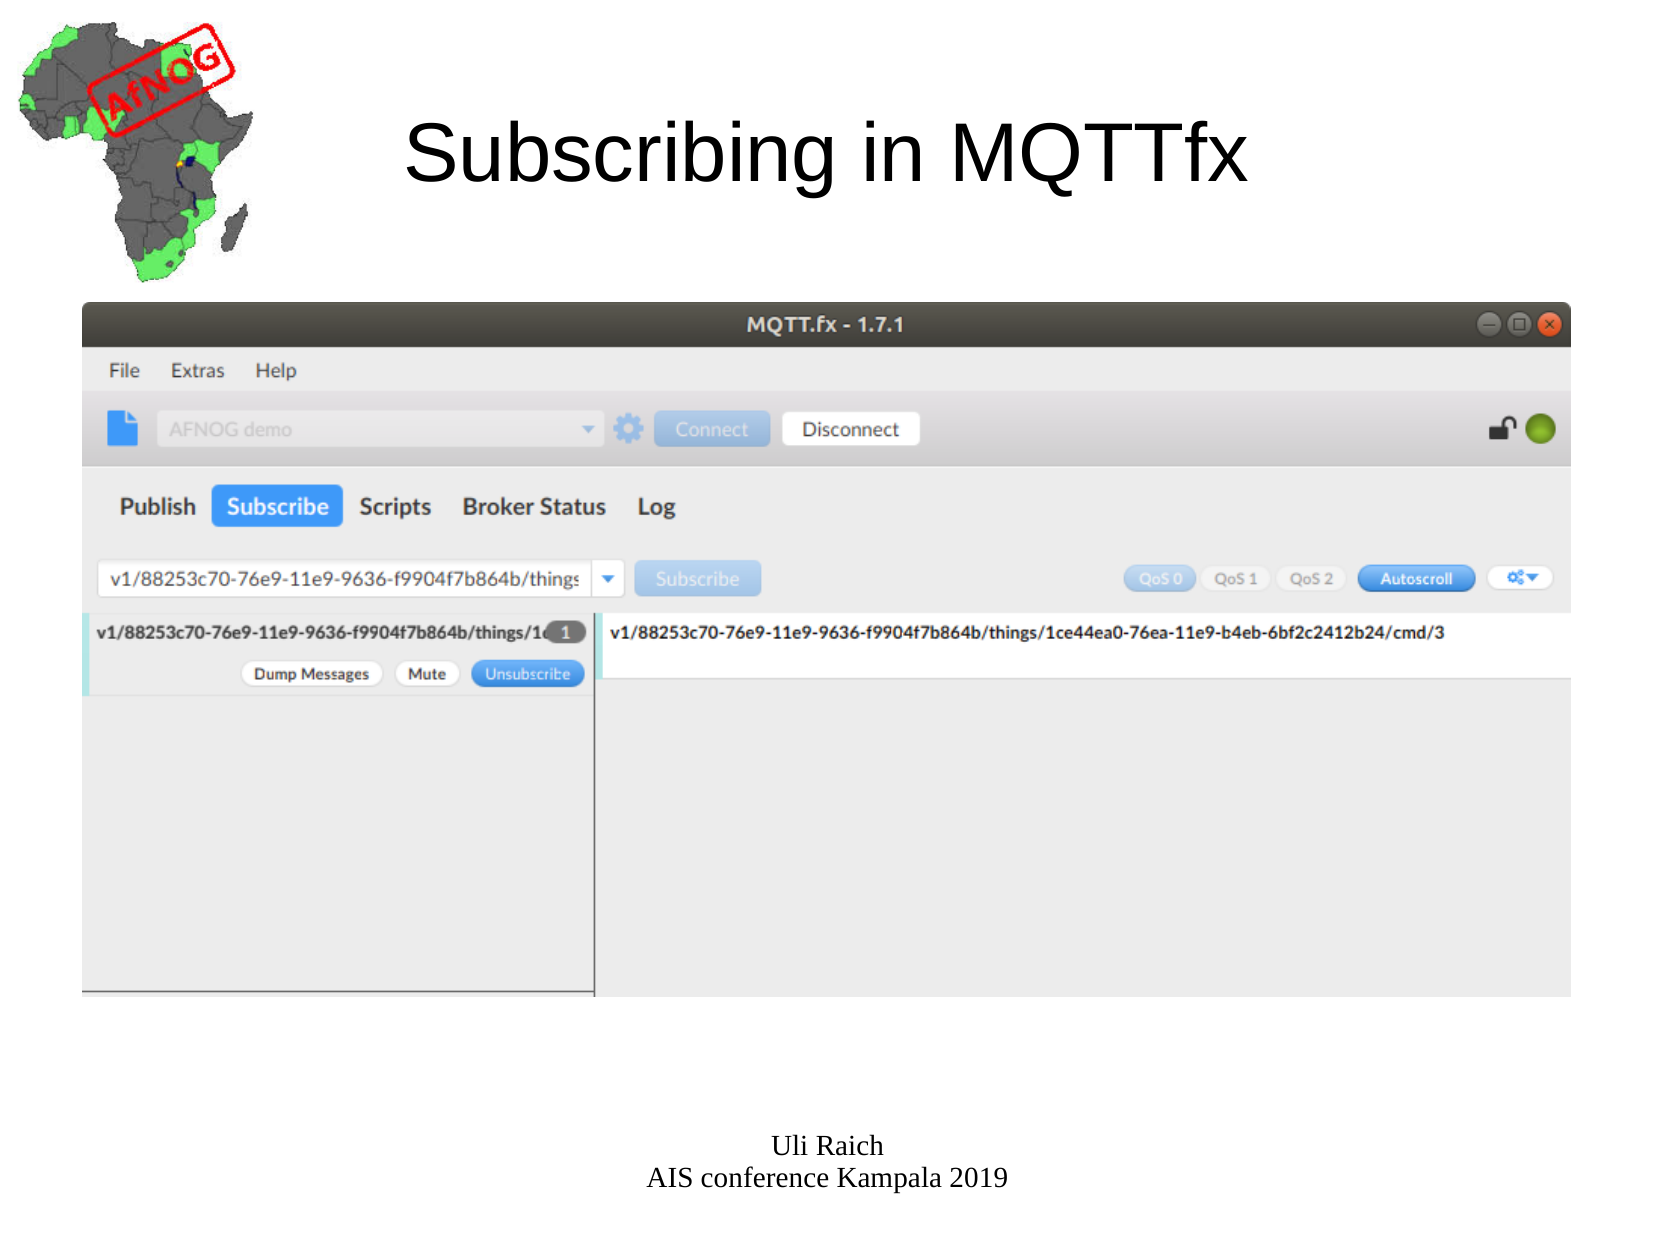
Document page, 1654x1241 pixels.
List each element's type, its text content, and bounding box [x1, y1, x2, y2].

picture [9, 0, 259, 291]
picture [82, 302, 1571, 997]
title Subscribing in MQTTfx [82, 49, 1571, 257]
